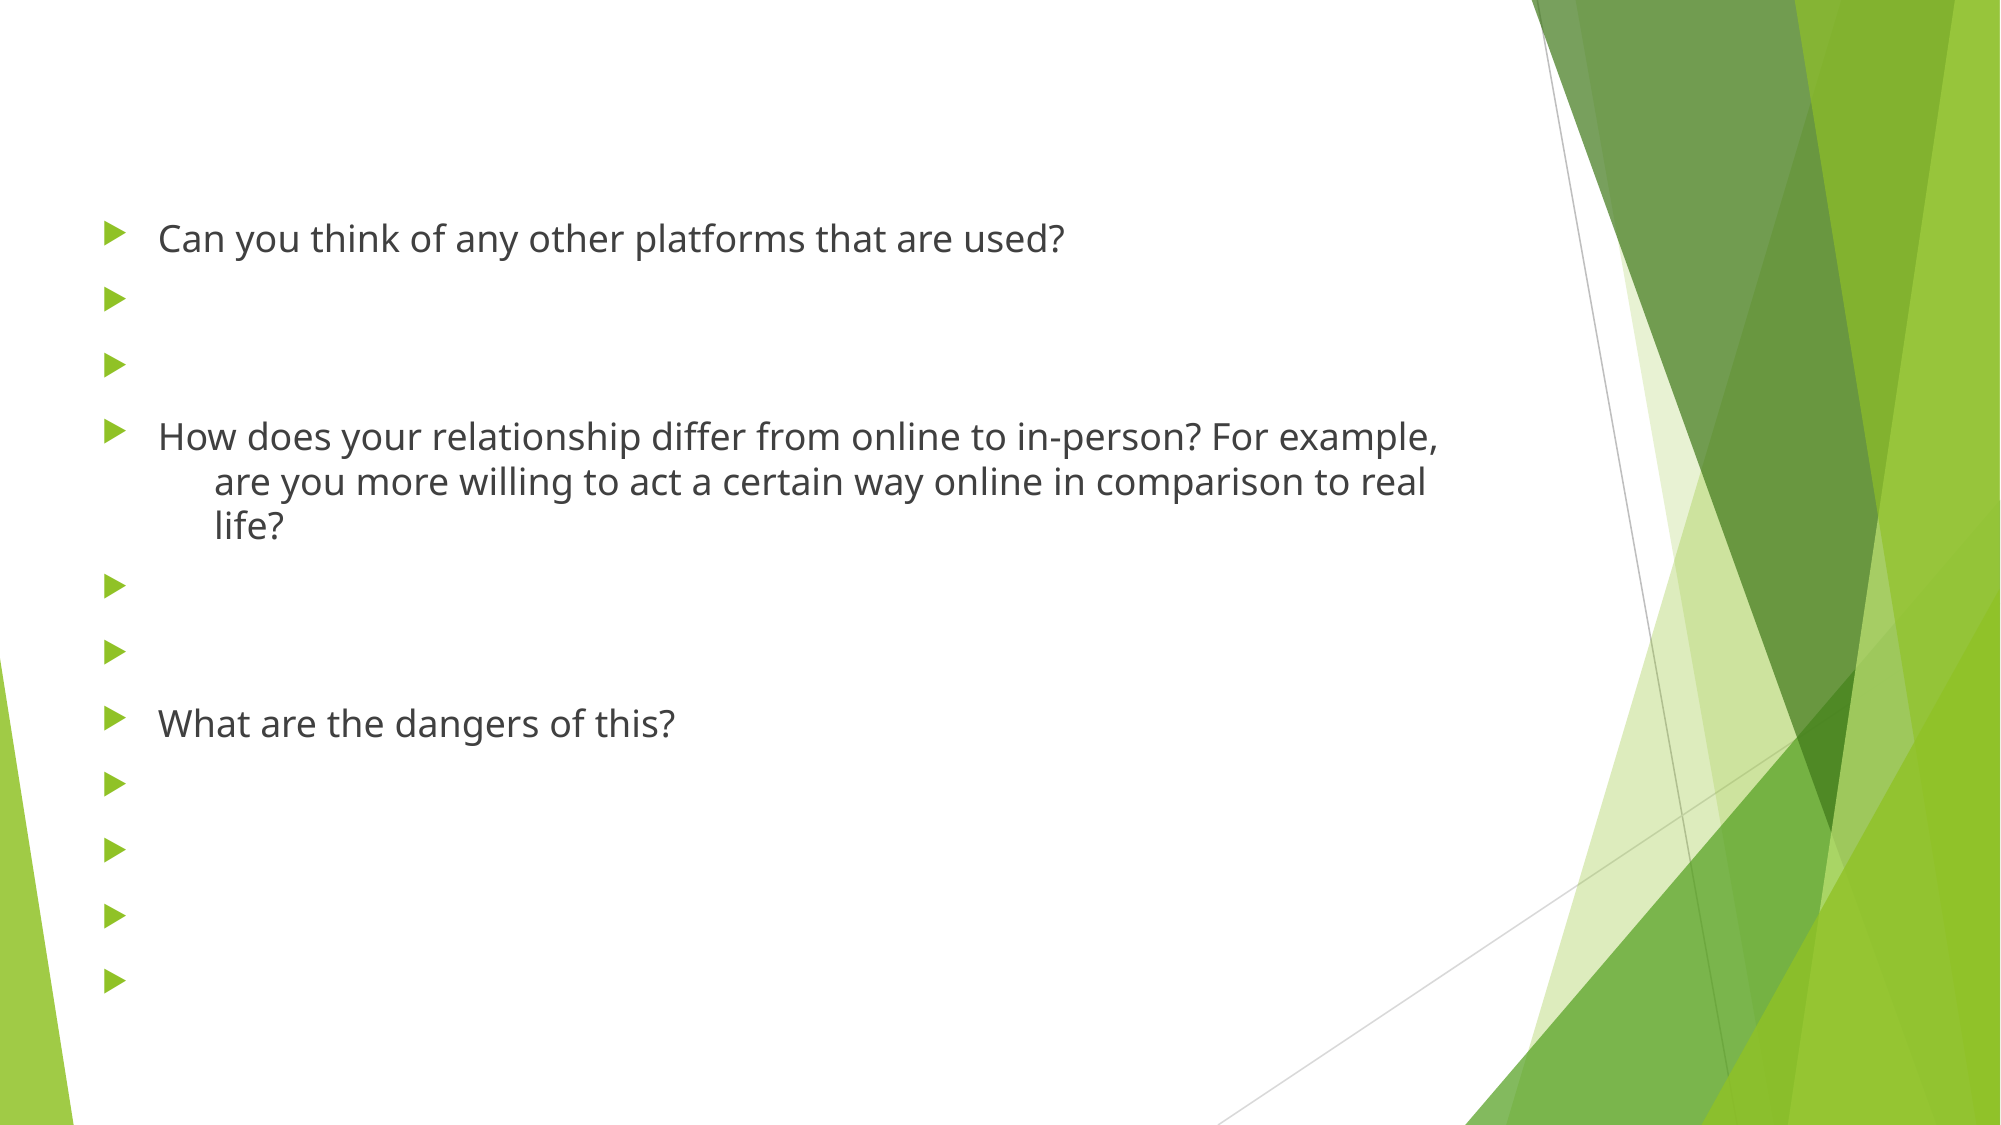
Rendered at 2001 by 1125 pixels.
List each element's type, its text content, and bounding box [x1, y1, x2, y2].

list Can you think of any other platforms that are used? How does your relationship differ from online to in-person? For example, are you more willing to act a certain way online in comparison to real life? What are the dangers of this? [86, 207, 1497, 845]
